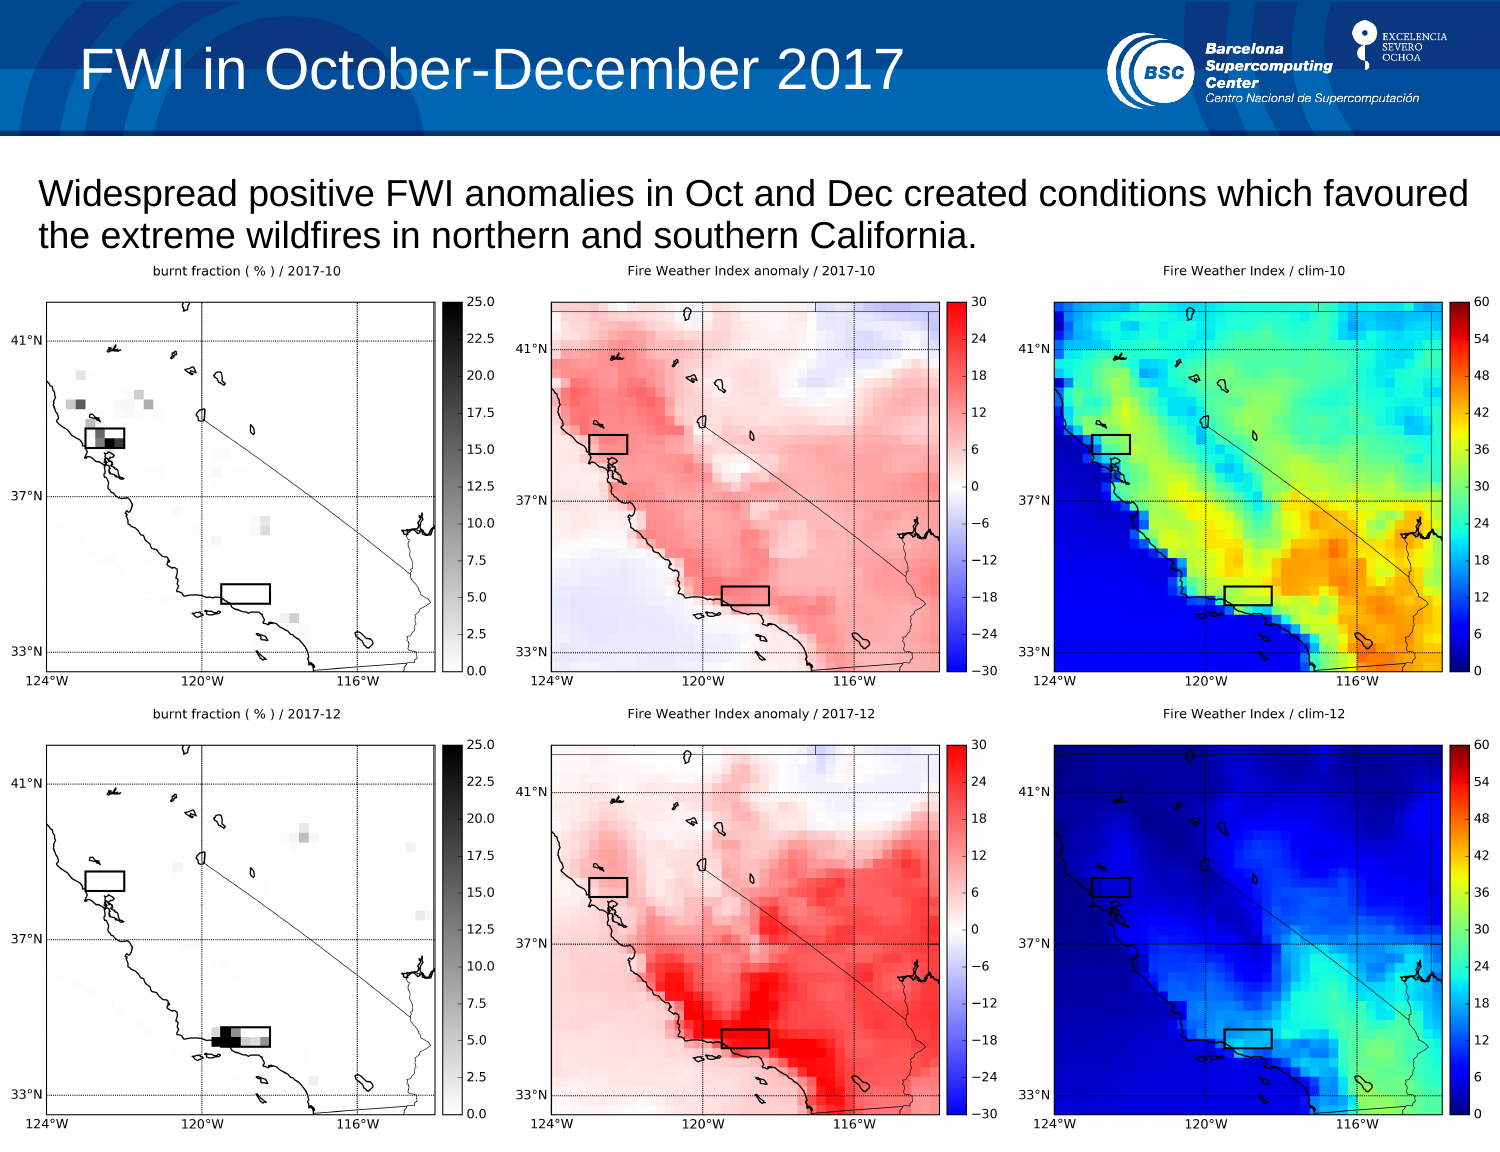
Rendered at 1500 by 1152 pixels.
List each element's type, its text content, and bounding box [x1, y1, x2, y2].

title FWI in October-December 2017 [65, 23, 1081, 139]
text_box Widespread positive FWI anomalies in Oct and Dec created conditions which favoured the extreme wildfires in northern and southern California. [23, 165, 1496, 255]
picture [0, 0, 1500, 136]
picture [0, 255, 1500, 1141]
